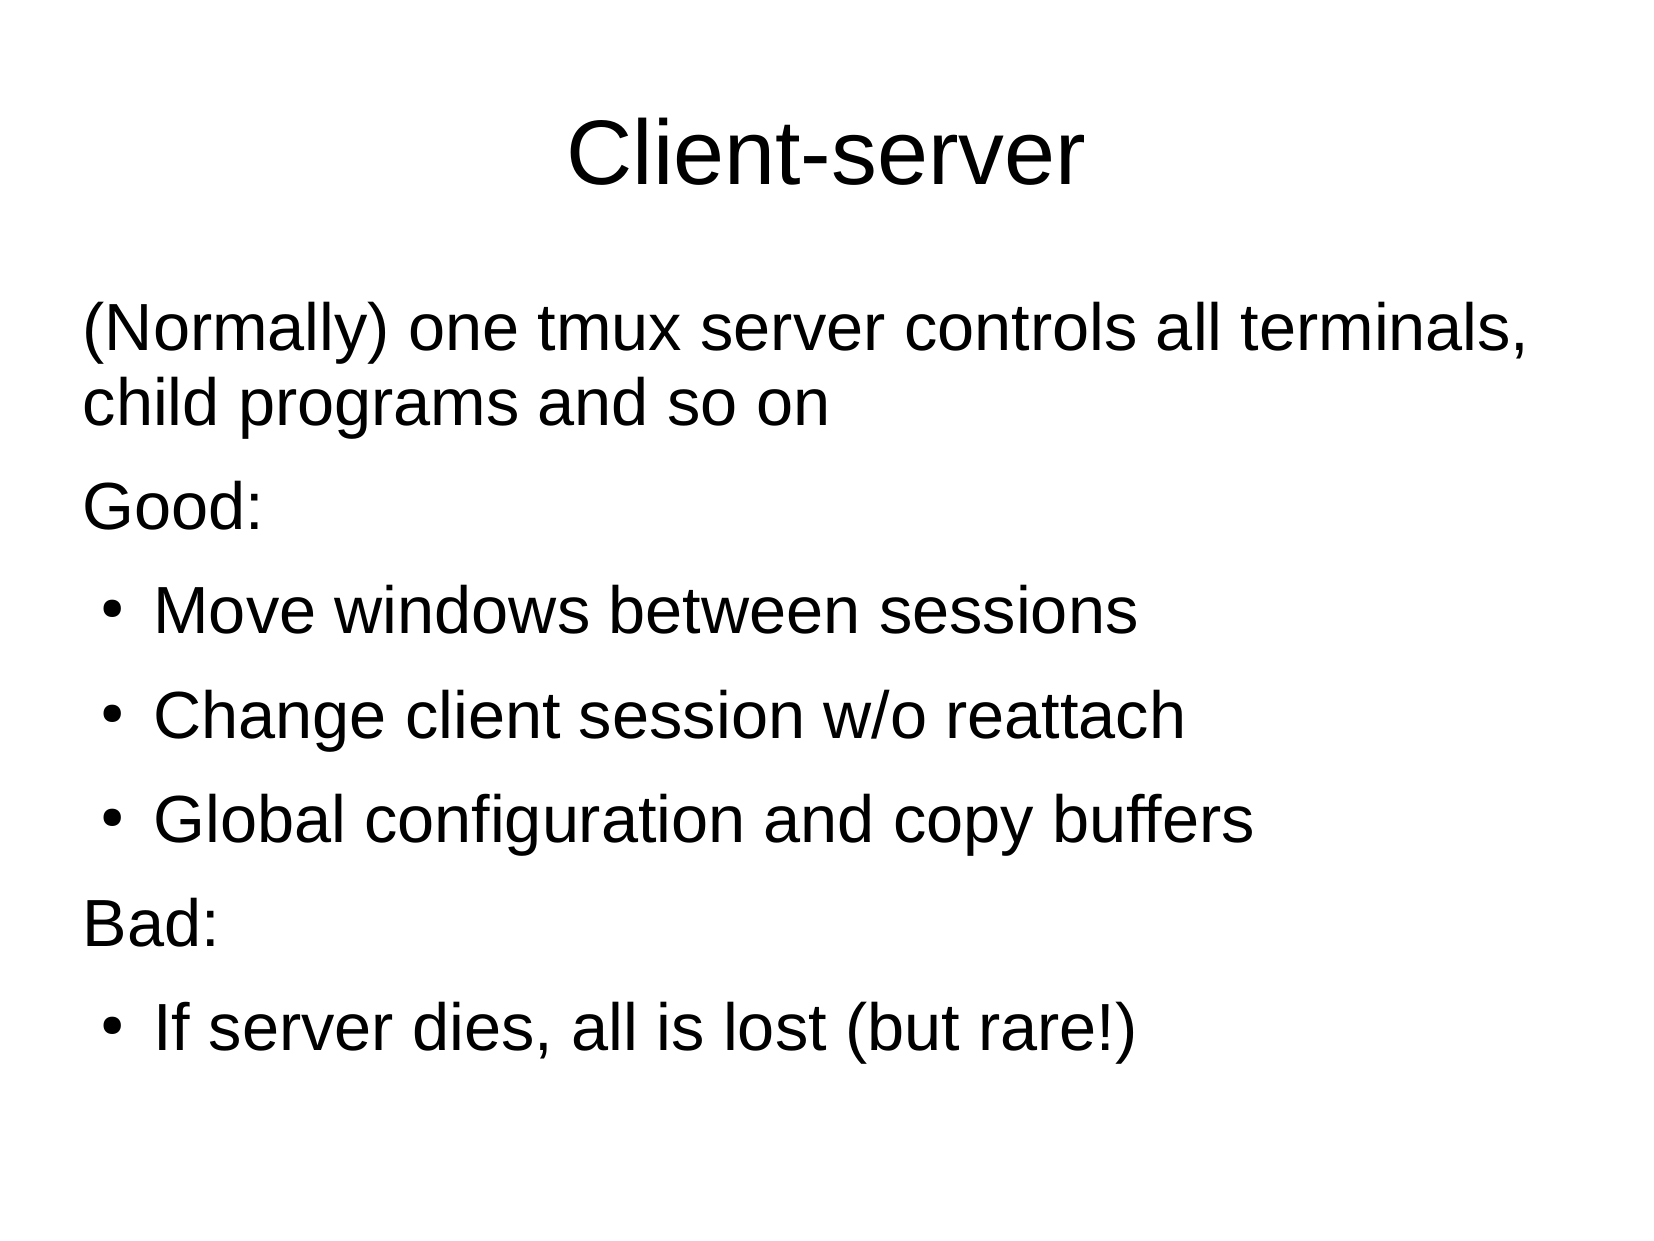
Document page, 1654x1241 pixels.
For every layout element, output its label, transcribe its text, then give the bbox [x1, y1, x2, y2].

list (Normally) one tmux server controls all terminals, child programs and so on Good: Move windows between sessions Change client session w/o reattach Global configuration and copy buffers Bad: If server dies, all is lost (but rare!) [82, 290, 1571, 1109]
title Client-server [82, 49, 1571, 257]
